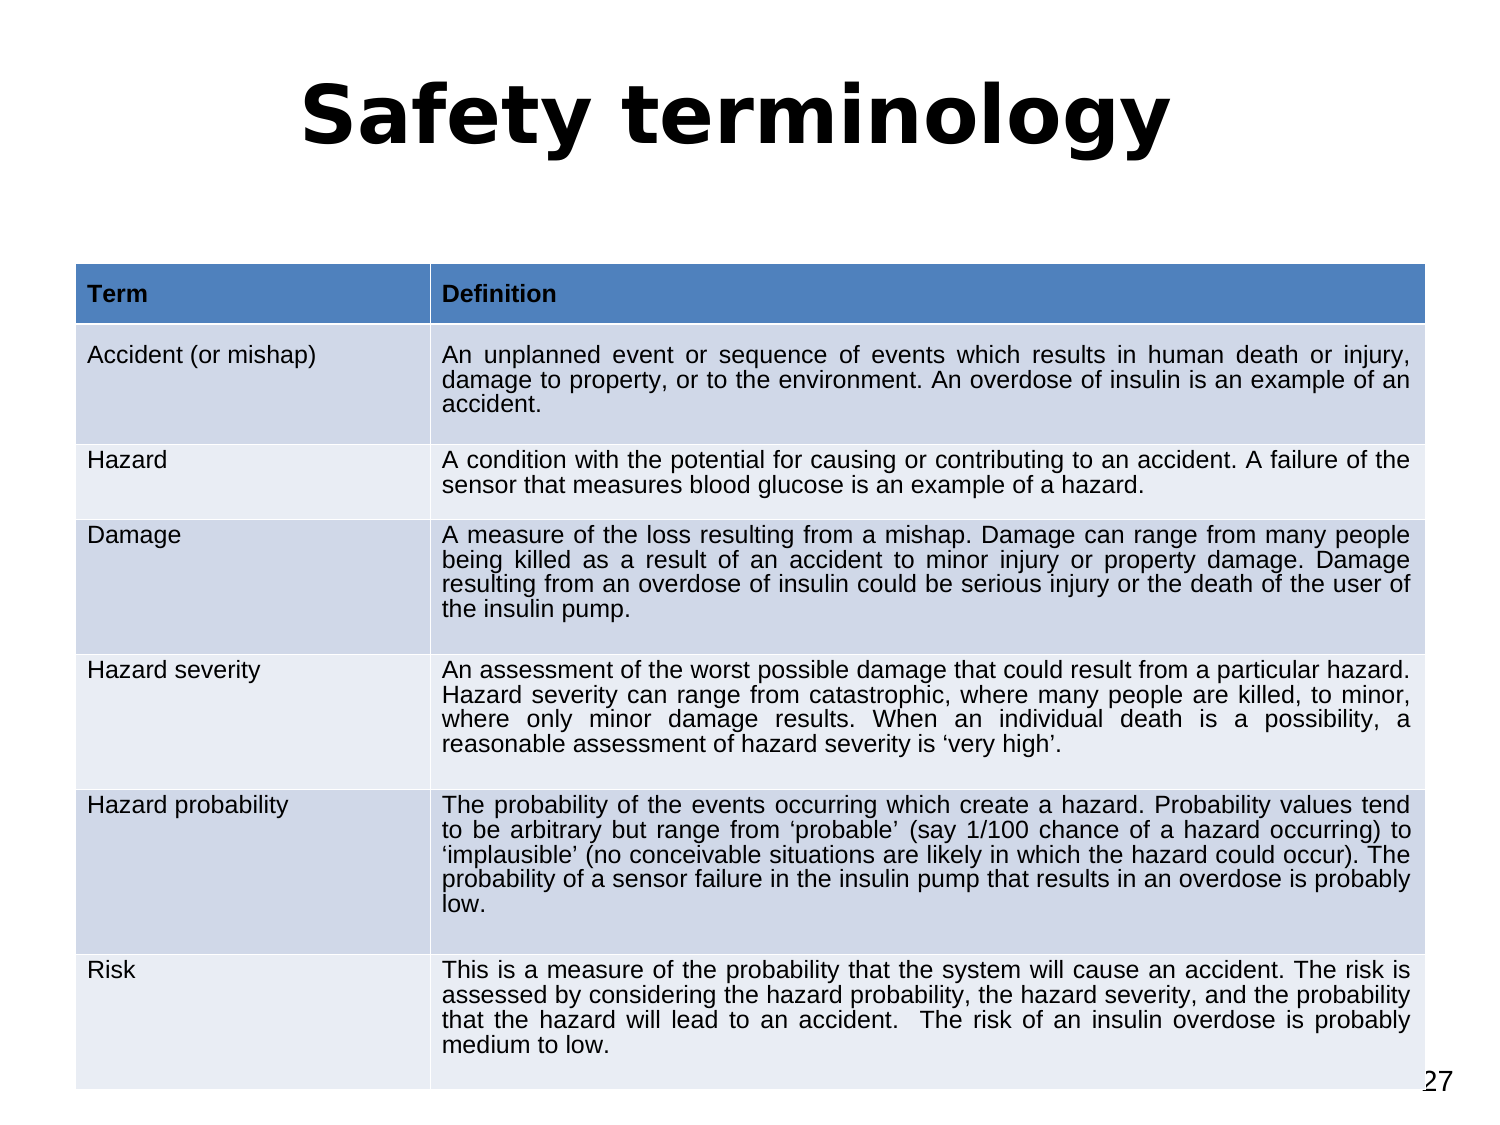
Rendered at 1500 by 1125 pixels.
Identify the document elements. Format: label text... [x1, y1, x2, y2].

table_cell Damage [76, 520, 430, 654]
table_cell A measure of the loss resulting from a mishap. Damage can range from many people being killed as a result of an accident to minor injury or property damage. Damage resulting from an overdose of insulin could be serious injury or the death of the user of the insulin pump. [431, 520, 1425, 654]
table_cell A condition with the potential for causing or contributing to an accident. A failure of the sensor that measures blood glucose is an example of a hazard. [431, 445, 1425, 519]
table_cell An assessment of the worst possible damage that could result from a particular hazard. Hazard severity can range from catastrophic, where many people are killed, to minor, where only minor damage results. When an individual death is a possibility, a reasonable assessment of hazard severity is ‘very high’. [431, 655, 1425, 789]
table_cell This is a measure of the probability that the system will cause an accident. The risk is assessed by considering the hazard probability, the hazard severity, and the probability that the hazard will lead to an accident. The risk of an insulin overdose is probably medium to low. [431, 955, 1425, 1089]
table_cell Risk [76, 955, 430, 1089]
table_header Term [76, 264, 430, 323]
table_cell The probability of the events occurring which create a hazard. Probability values tend to be arbitrary but range from ‘probable’ (say 1/100 chance of a hazard occurring) to ‘implausible’ (no conceivable situations are likely in which the hazard could occur). The probability of a sensor failure in the insulin pump that results in an overdose is probably low. [431, 790, 1425, 954]
table_cell An unplanned event or sequence of events which results in human death or injury, damage to property, or to the environment. An overdose of insulin is an example of an accident. [431, 325, 1425, 444]
table_cell Hazard probability [76, 790, 430, 954]
table_cell Hazard severity [76, 655, 430, 789]
table_header Definition [431, 264, 1425, 323]
table_cell Accident (or mishap) [76, 325, 430, 444]
title Safety terminology [75, 44, 1425, 177]
table_cell Hazard [76, 445, 430, 519]
